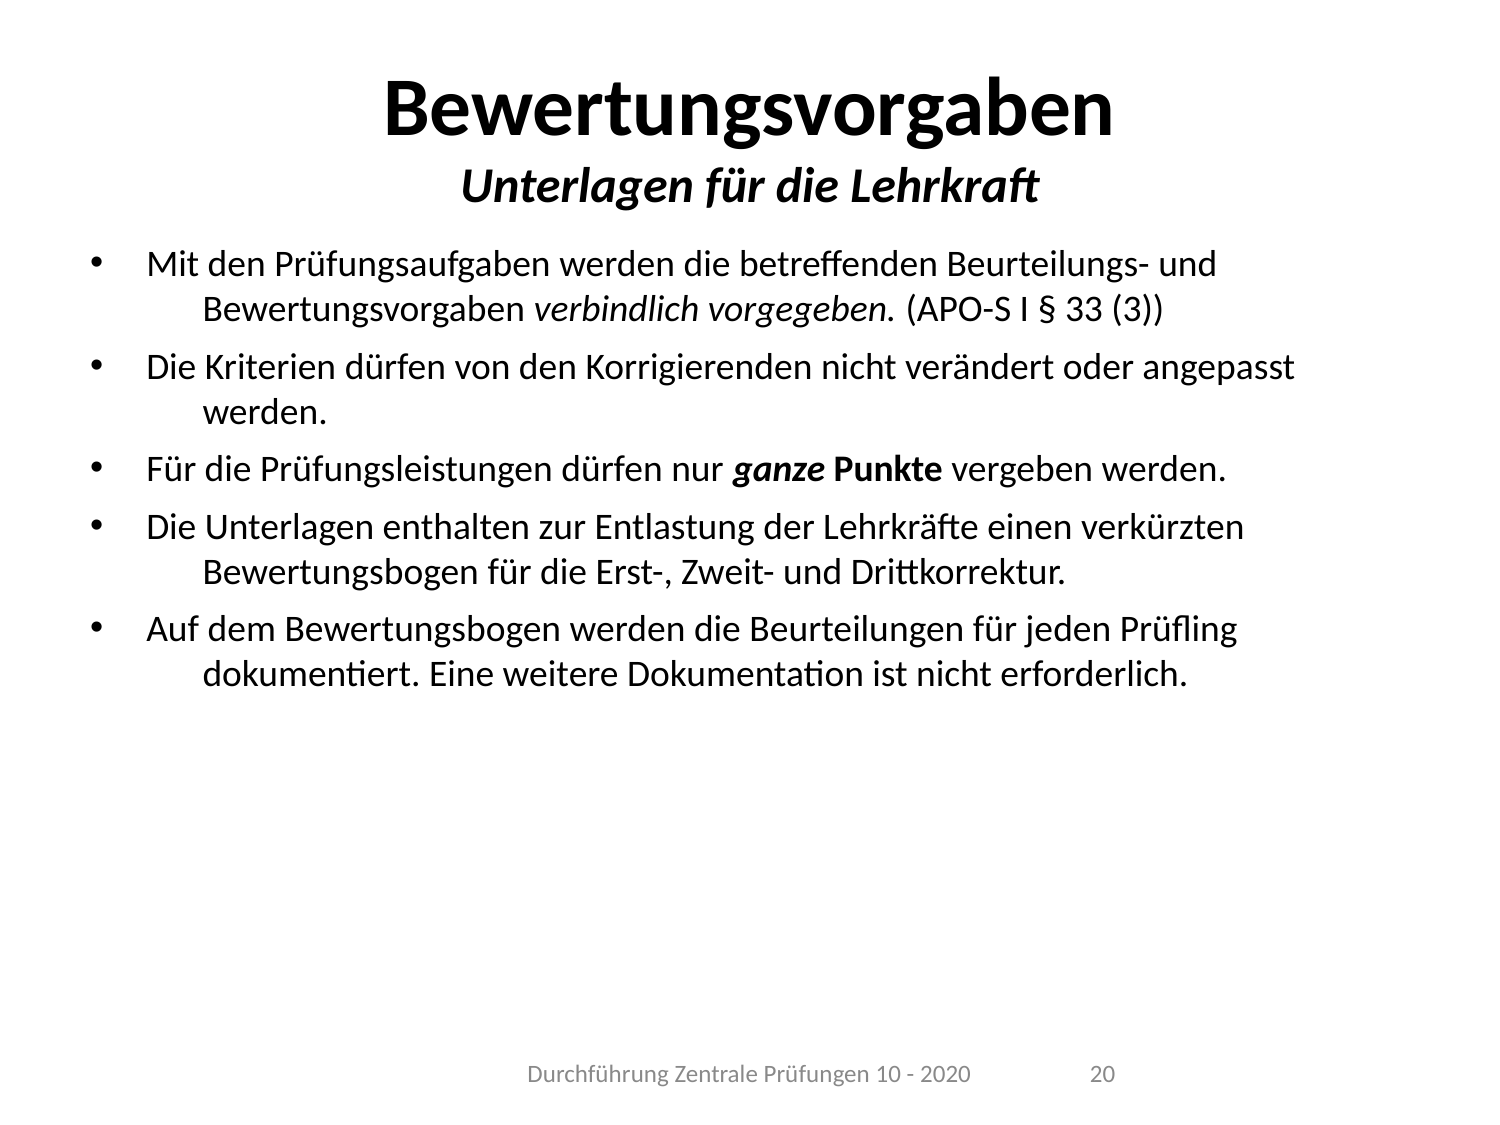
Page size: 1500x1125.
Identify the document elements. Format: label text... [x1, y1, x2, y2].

title Bewertungsvorgaben Unterlagen für die Lehrkraft [75, 45, 1426, 209]
text_box Durchführung Zentrale Prüfungen 10 - 2020 [512, 1042, 988, 1103]
text_box 20 [1074, 1042, 1426, 1103]
list Mit den Prüfungsaufgaben werden die betreffenden Beurteilungs- und Bewertungsvorgaben verbindlich vorgegeben. (APO-S I § 33 (3)) Die Kriterien dürfen von den Korrigierenden nicht verändert oder angepasst werden. Für die Prüfungsleistungen dürfen nur ganze Punkte vergeben werden. Die Unterlagen enthalten zur Entlastung der Lehrkräfte einen verkürzten Bewertungsbogen für die Erst-, Zweit- und Drittkorrektur. Auf dem Bewertungsbogen werden die Beurteilungen für jeden Prüfling dokumentiert. Eine weitere Dokumentation ist nicht erforderlich. [75, 231, 1426, 1005]
